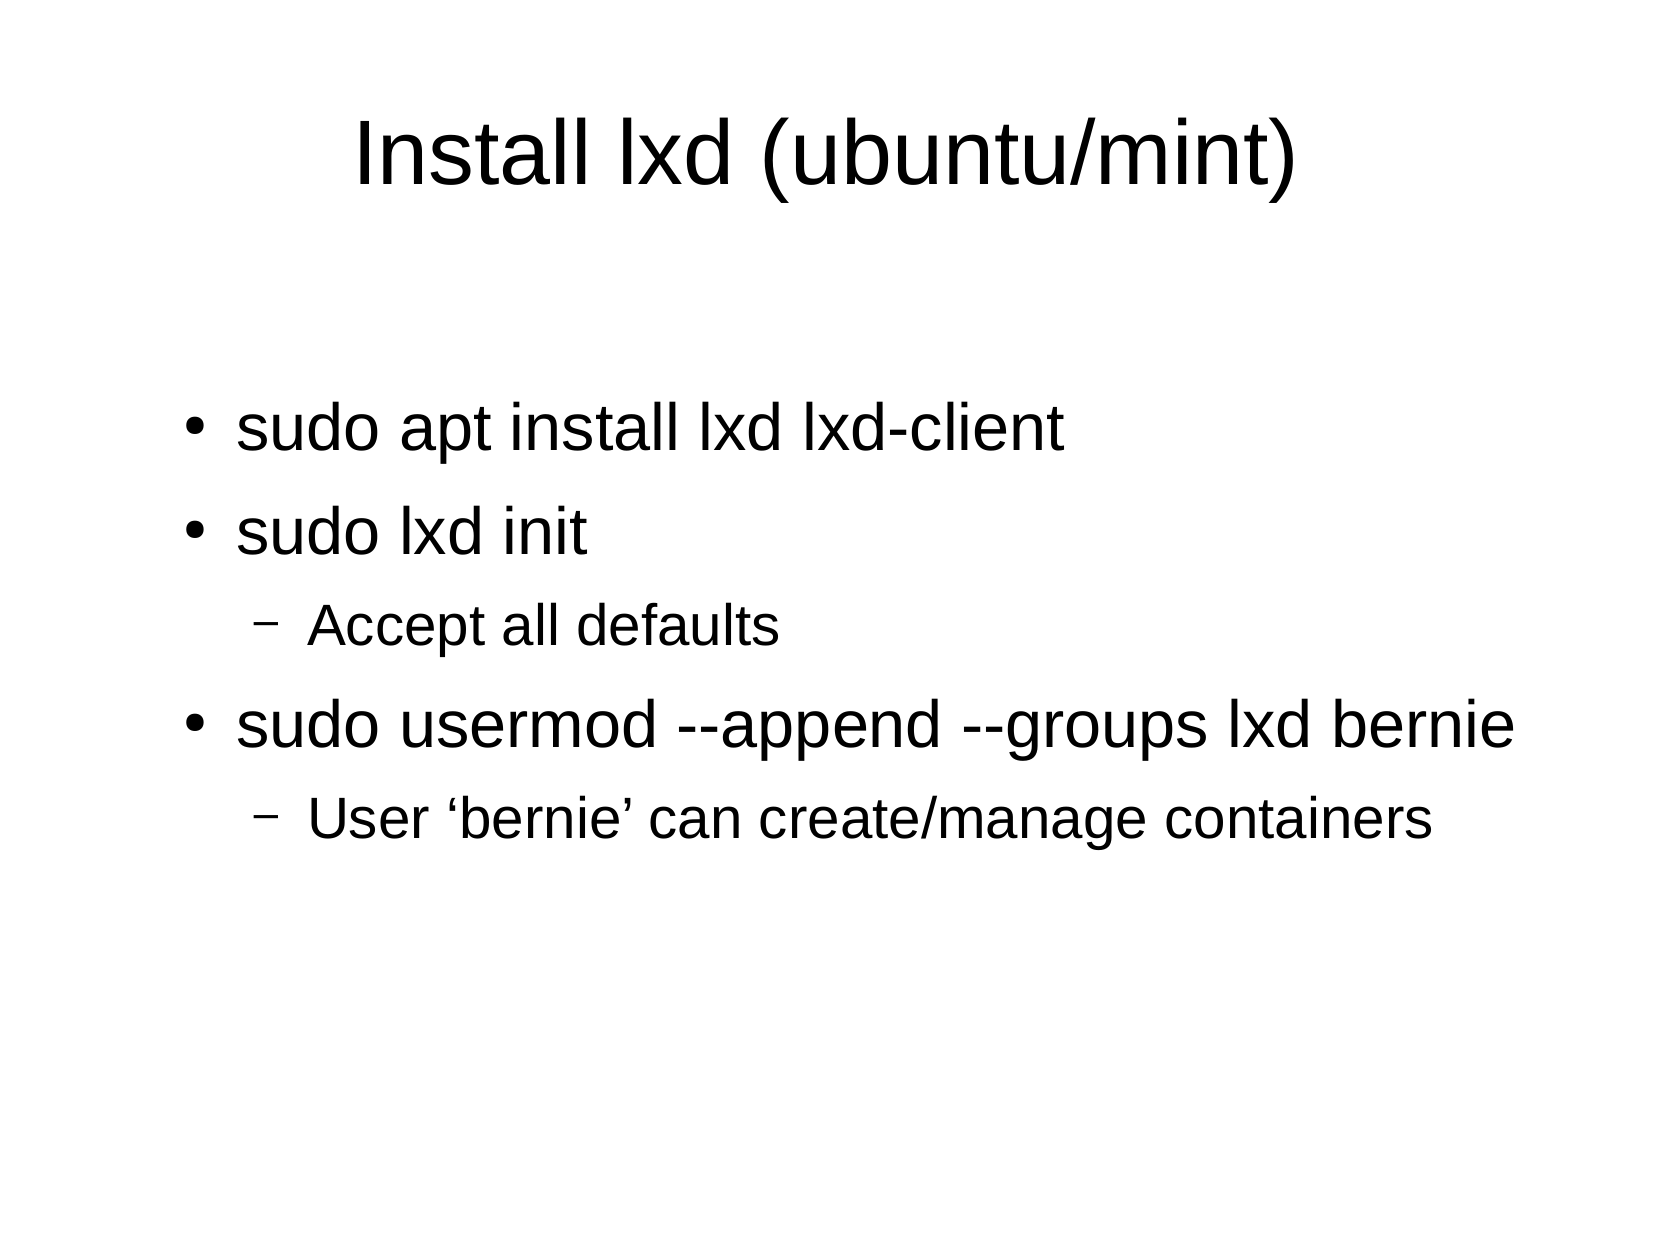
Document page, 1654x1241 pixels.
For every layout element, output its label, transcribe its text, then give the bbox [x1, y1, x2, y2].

list sudo apt install lxd lxd-client sudo lxd init Accept all defaults sudo usermod --append --groups lxd bernie User ‘bernie’ can create/manage containers [165, 389, 1571, 1010]
title Install lxd (ubuntu/mint) [82, 49, 1571, 257]
